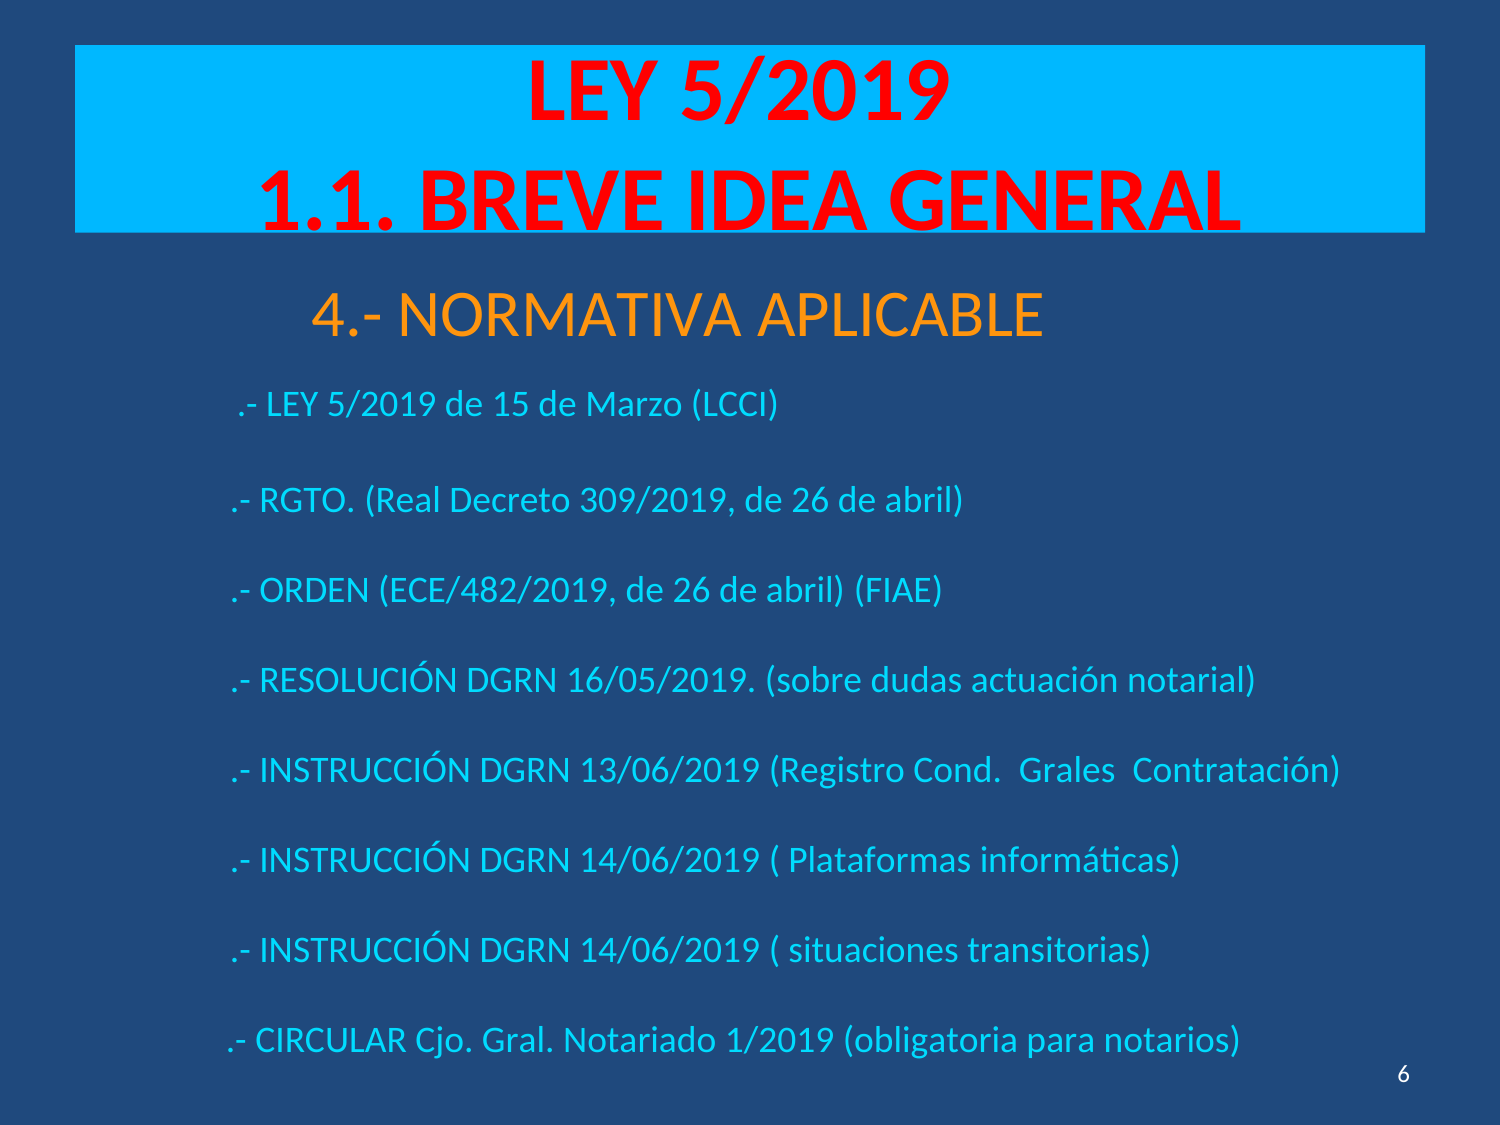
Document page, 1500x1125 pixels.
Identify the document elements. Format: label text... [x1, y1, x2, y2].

text_box 4.- NORMATIVA APLICABLE .- LEY 5/2019 de 15 de Marzo (LCCI) .- RGTO. (Real Decreto 309/2019, de 26 de abril) .- ORDEN (ECE/482/2019, de 26 de abril) (FIAE) .- RESOLUCIÓN DGRN 16/05/2019. (sobre dudas actuación notarial) .- INSTRUCCIÓN DGRN 13/06/2019 (Registro Cond. Grales Contratación) .- INSTRUCCIÓN DGRN 14/06/2019 ( Plataformas informáticas) .- INSTRUCCIÓN DGRN 14/06/2019 ( situaciones transitorias) .- CIRCULAR Cjo. Gral. Notariado 1/2019 (obligatoria para notarios) [177, 262, 1381, 918]
text_box LEY 5/2019 1.1. BREVE IDEA GENERAL [75, 45, 1426, 233]
text_box <número> [1074, 1042, 1426, 1103]
